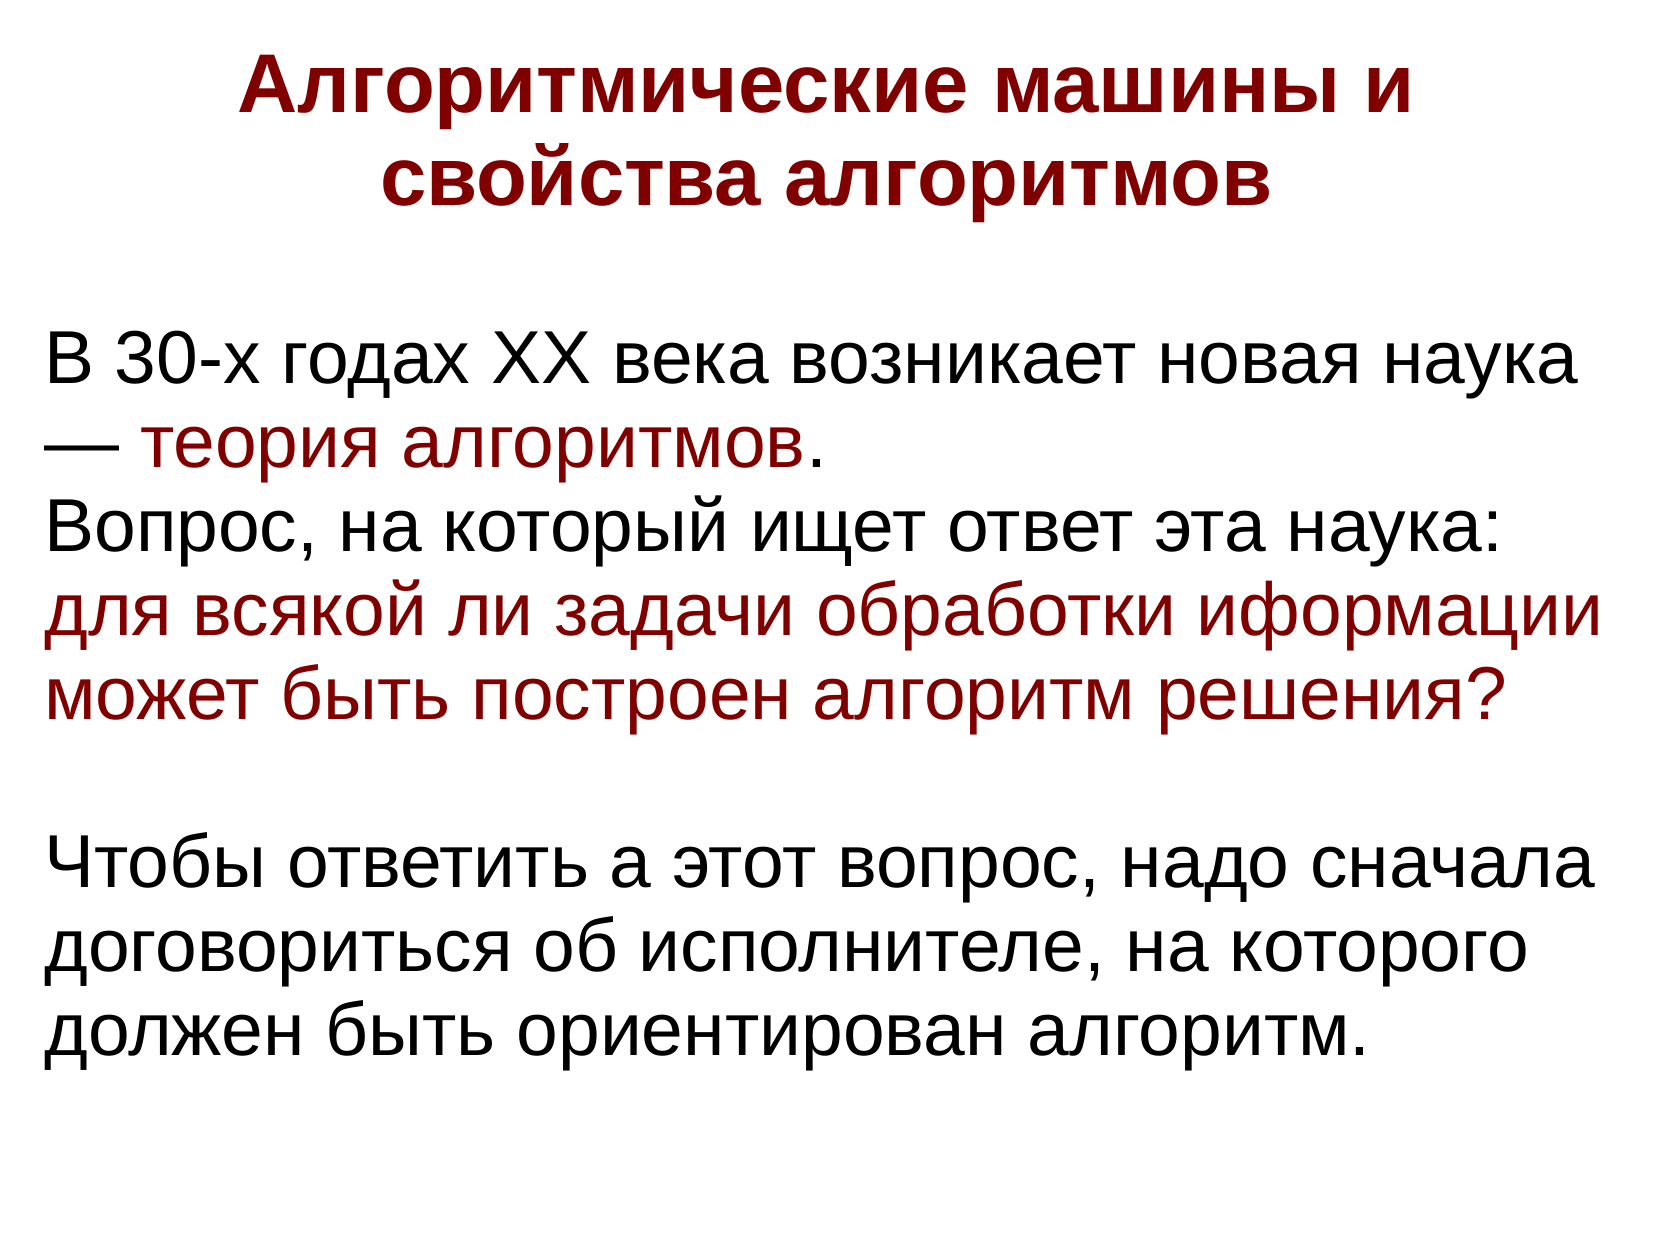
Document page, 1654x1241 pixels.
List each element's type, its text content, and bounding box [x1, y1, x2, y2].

text_box Алгоритмические машины и свойства алгоритмов В 30-х годах XX века возникает новая наука — теория алгоритмов. Вопрос, на который ищет ответ эта наука: для всякой ли задачи обработки иформации может быть построен алгоритм решения? Чтобы ответить а этот вопрос, надо сначала договориться об исполнителе, на которого должен быть ориентирован алгоритм. [29, 29, 1625, 1080]
